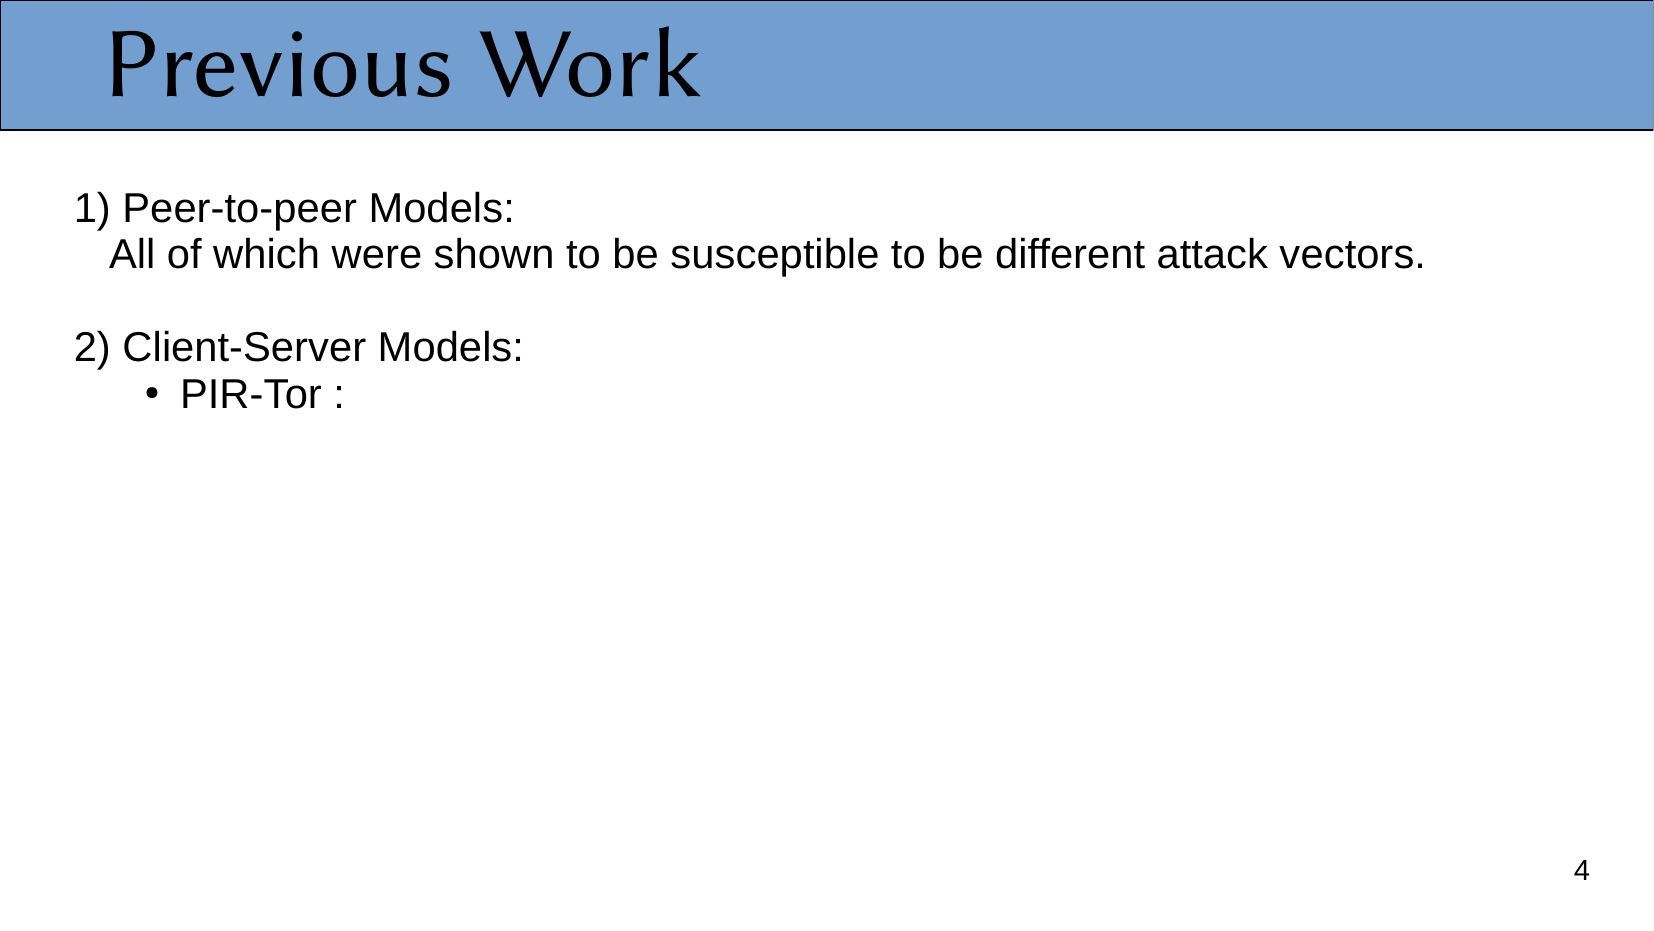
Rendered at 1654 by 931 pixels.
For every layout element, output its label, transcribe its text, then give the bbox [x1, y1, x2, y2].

text_box [0, 0, 88, 130]
text_box Previous Work [88, 0, 1317, 131]
text_box [1317, 0, 1654, 130]
text_box Peer-to-peer Models: All of which were shown to be susceptible to be different attack vectors. Client-Server Models: PIR-Tor : [59, 177, 1595, 792]
text_box 4 [1559, 846, 1607, 895]
